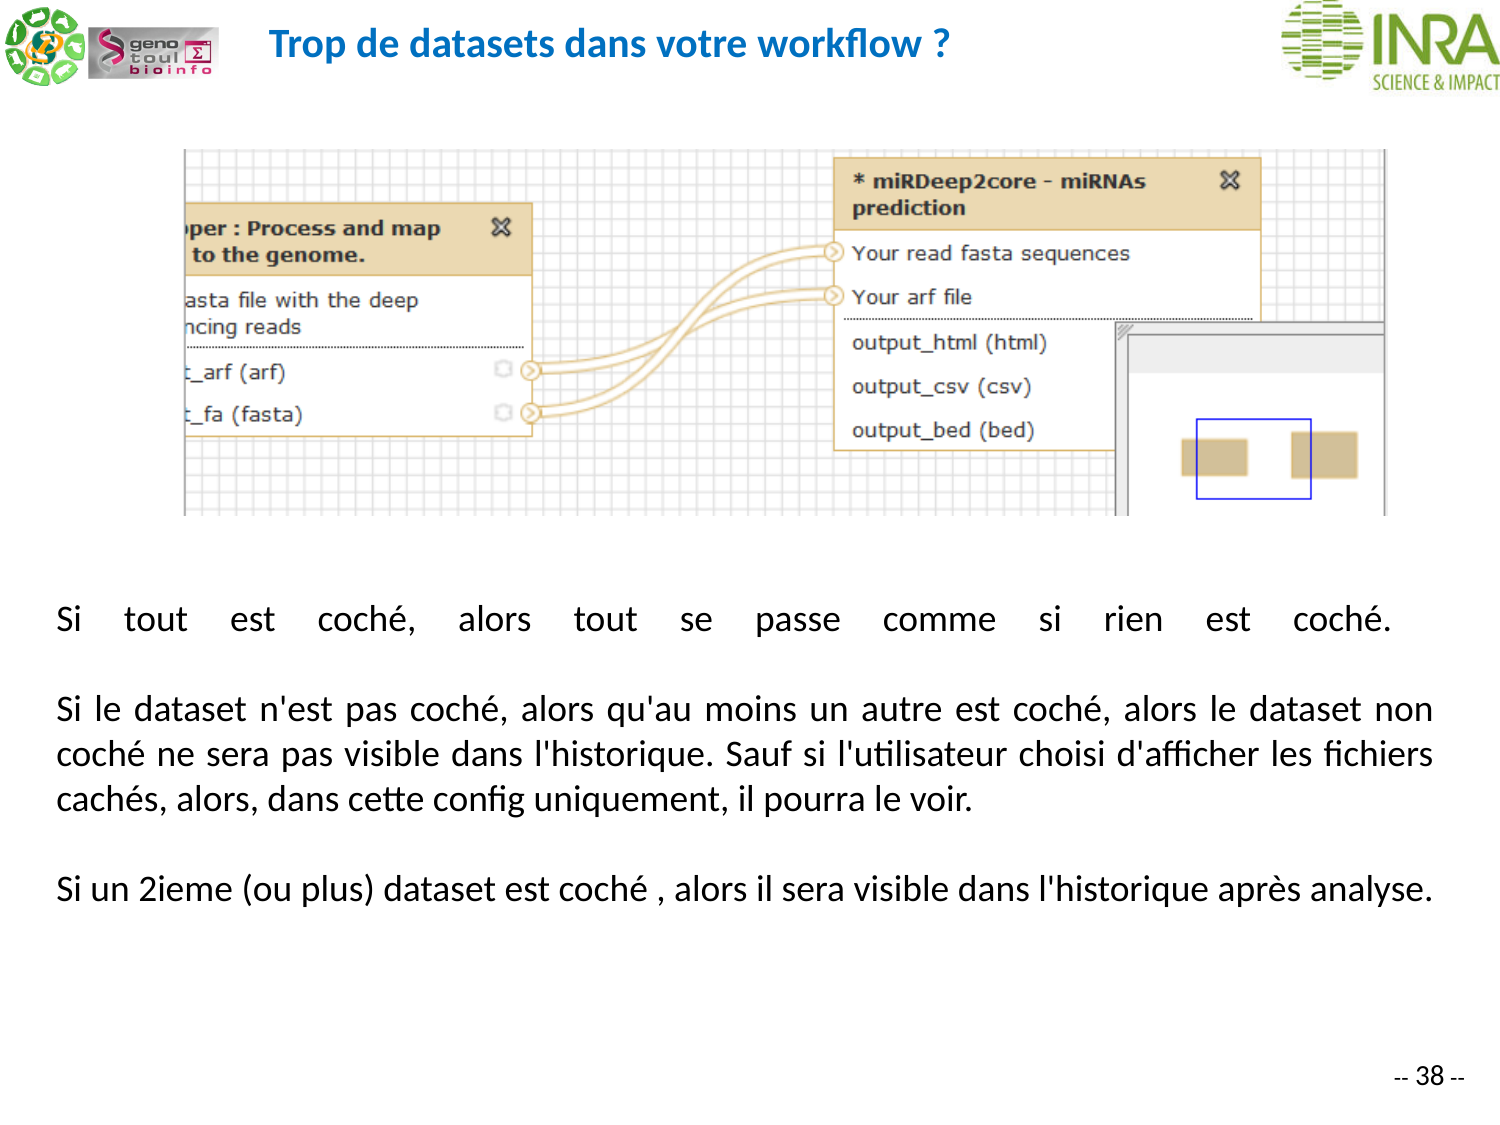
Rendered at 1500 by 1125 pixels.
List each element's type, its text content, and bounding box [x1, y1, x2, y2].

picture [5, 7, 85, 86]
text_box Trop de datasets dans votre workflow ? [253, 19, 1270, 86]
picture [183, 149, 1388, 516]
picture [1281, 0, 1500, 110]
text_box Si tout est coché, alors tout se passe comme si rien est coché. Si le dataset n'est pas coché, alors qu'au moins un autre est coché, alors le dataset non coché ne sera pas visible dans l'historique. Sauf si l'utilisateur choisi d'afficher les fichiers cachés, alors, dans cette config uniquement, il pourra le voir. Si un 2ieme (ou plus) dataset est coché , alors il sera visible dans l'historique après analyse. [41, 586, 1482, 961]
picture [88, 27, 219, 79]
